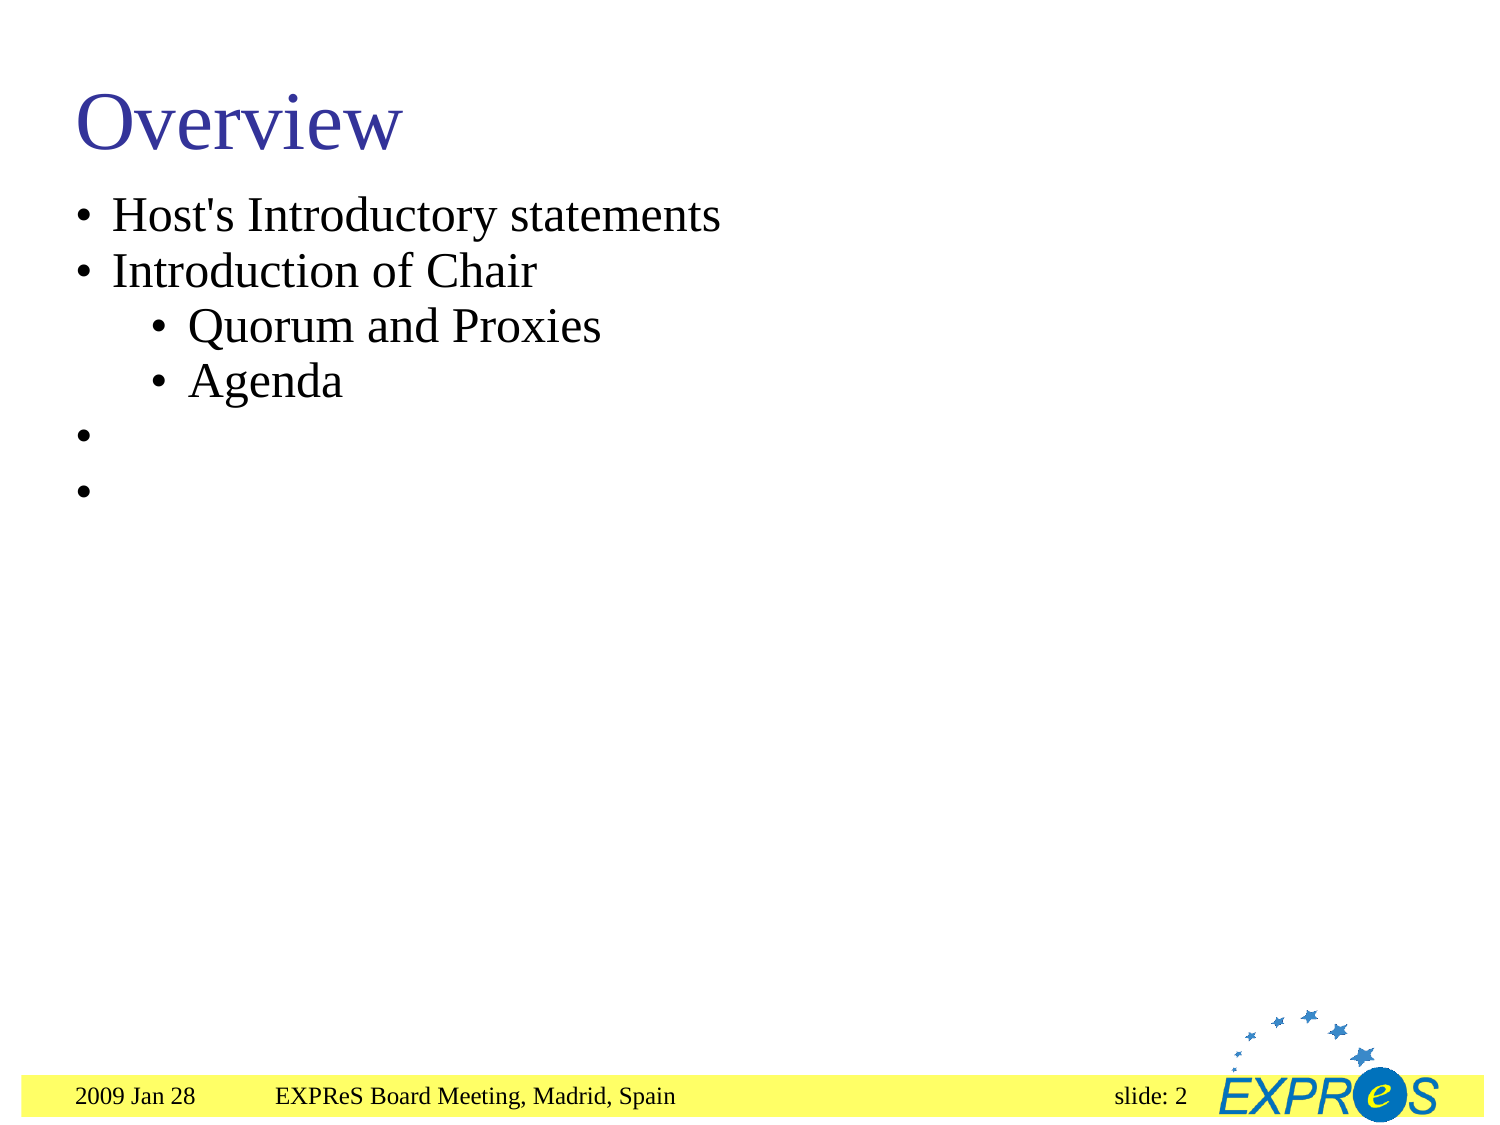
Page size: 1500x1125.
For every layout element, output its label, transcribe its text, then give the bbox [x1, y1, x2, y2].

list Host's Introductory statements Introduction of Chair Quorum and Proxies Agenda [75, 187, 1426, 1023]
title Overview [75, 75, 1426, 168]
picture [21, 1006, 1500, 1125]
